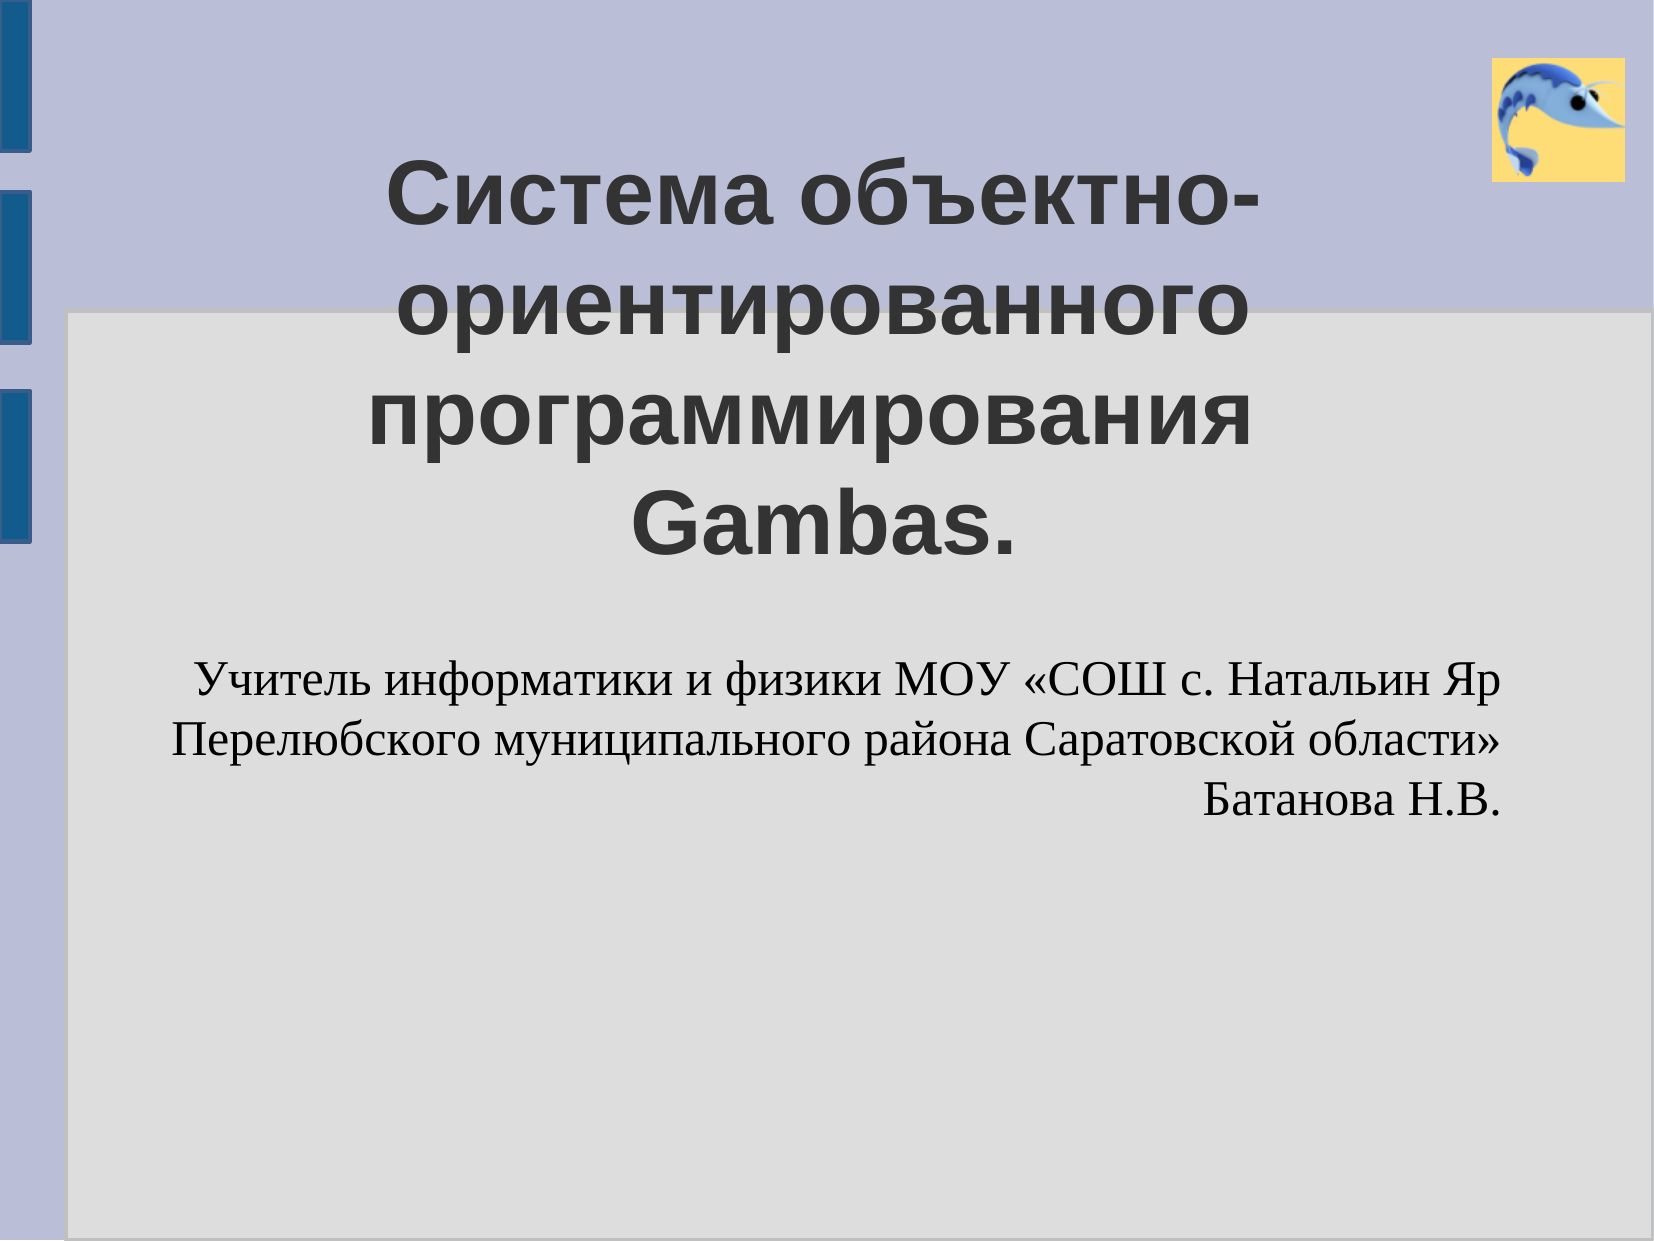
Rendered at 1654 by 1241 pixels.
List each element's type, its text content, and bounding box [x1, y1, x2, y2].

subtitle Учитель информатики и физики МОУ «СОШ с. Натальин Яр Перелюбского муниципального района Саратовской области» Батанова Н.В. [121, 352, 1534, 1119]
picture [1492, 59, 1625, 182]
title Система объектно-ориентированного программирования Gambas. [118, 132, 1531, 562]
